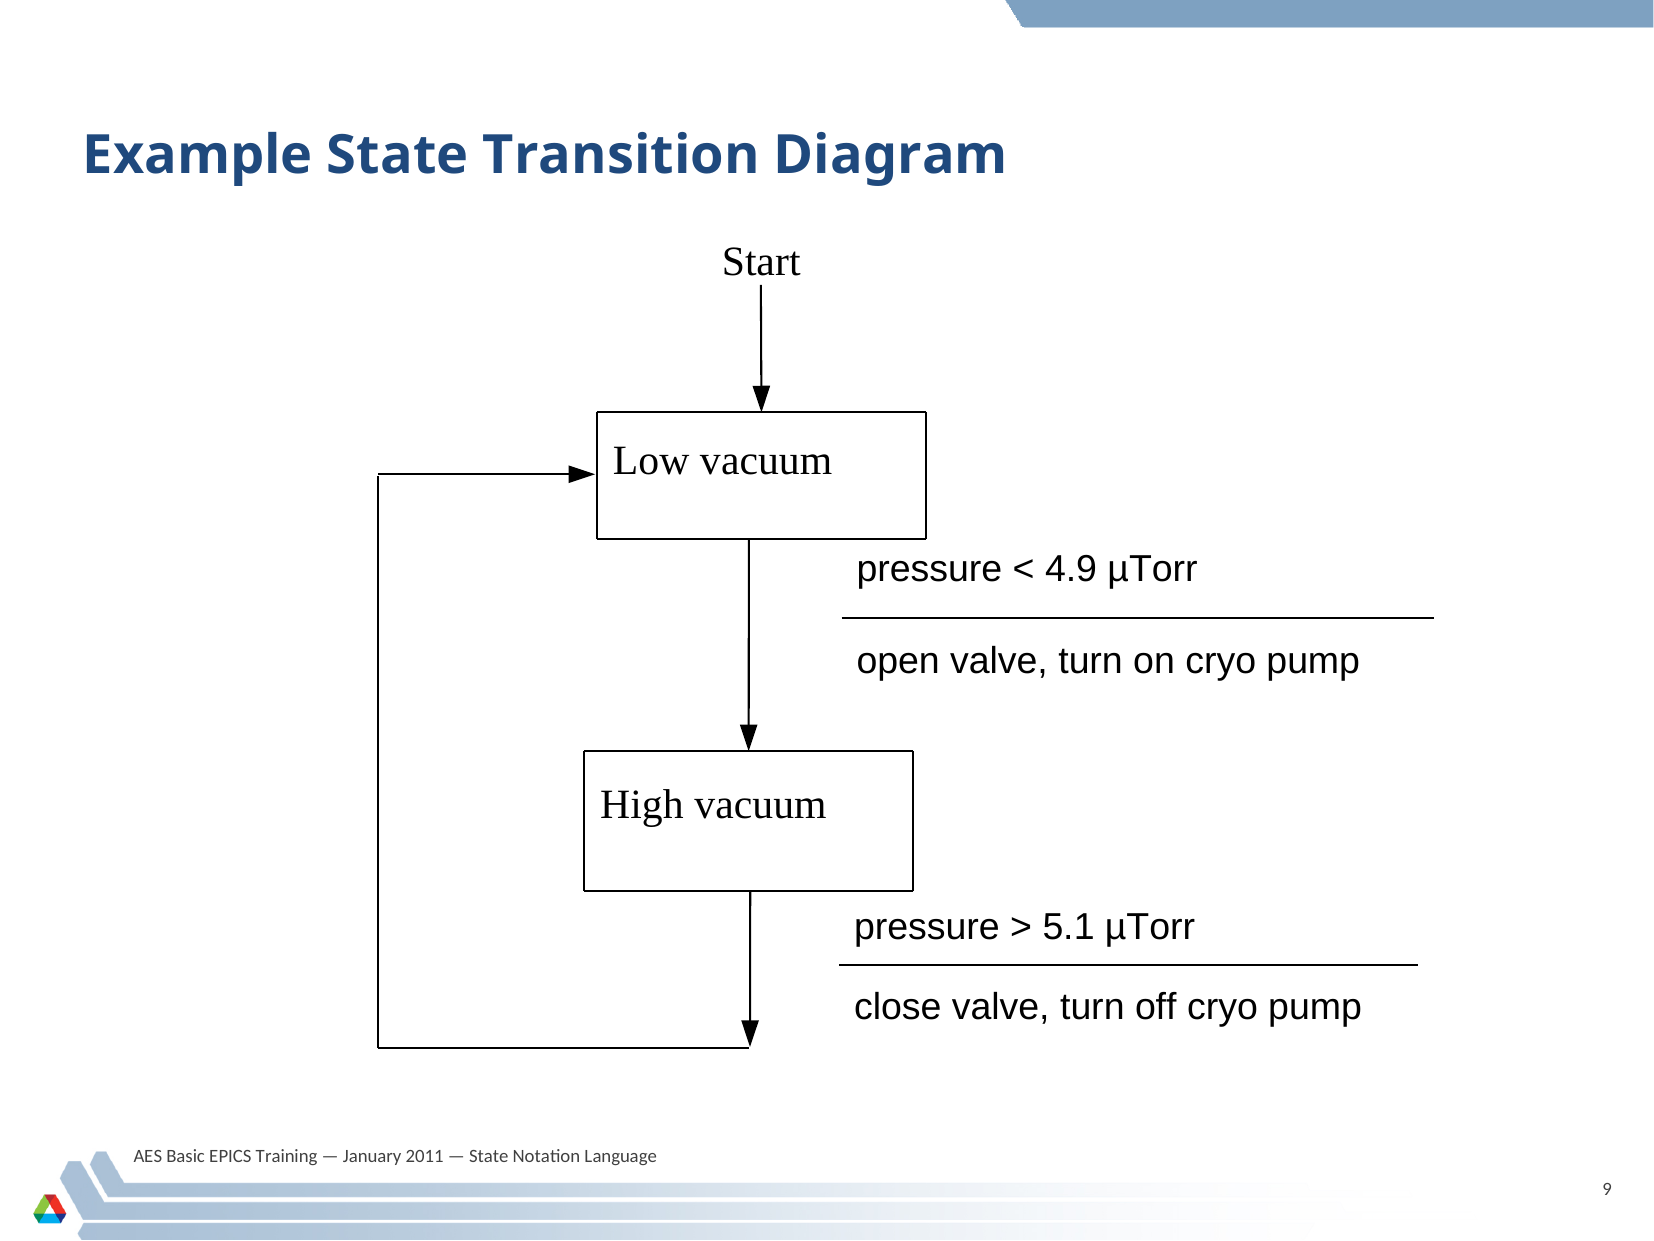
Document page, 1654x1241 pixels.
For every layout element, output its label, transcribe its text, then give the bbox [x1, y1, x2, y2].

text_box Start [685, 230, 837, 292]
picture [0, 1143, 1654, 1240]
text_box pressure < 4.9 µTorr [841, 539, 1330, 597]
title Example State Transition Diagram [82, 49, 1571, 257]
text_box High vacuum [585, 773, 843, 835]
text_box pressure > 5.1 µTorr [838, 897, 1211, 955]
text_box open valve, turn on cryo pump [841, 632, 1376, 690]
text_box Low vacuum [597, 430, 848, 492]
text_box close valve, turn off cryo pump [839, 978, 1378, 1036]
picture [0, 0, 1654, 29]
